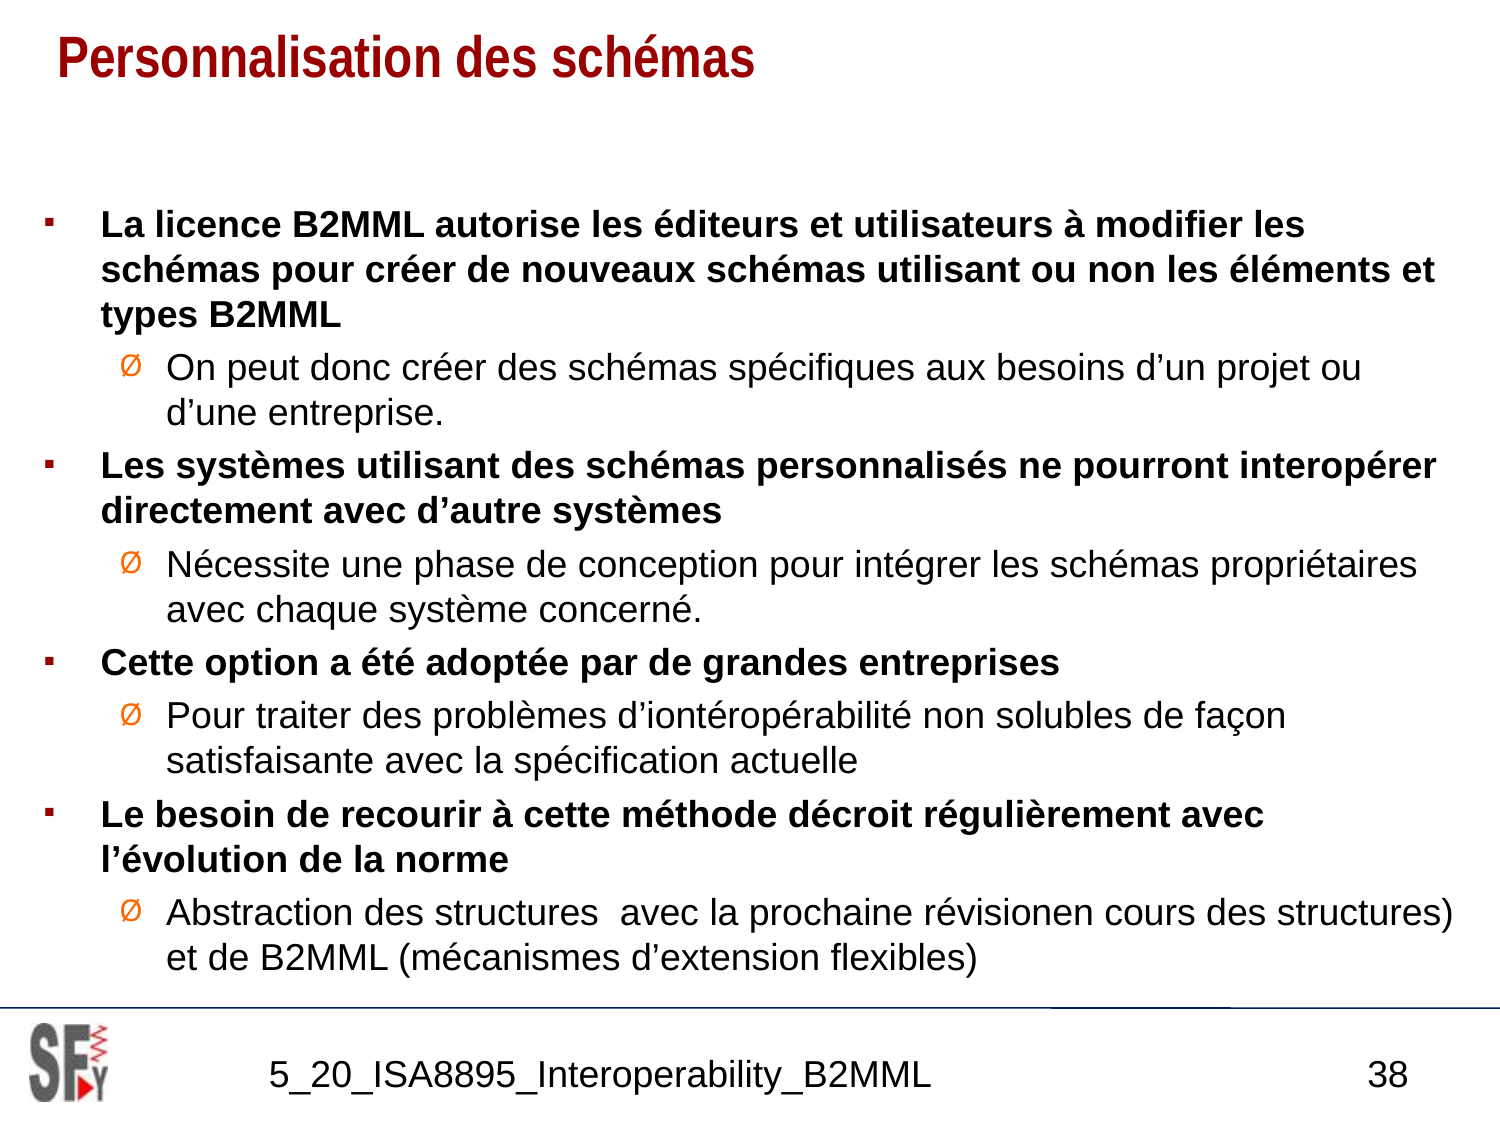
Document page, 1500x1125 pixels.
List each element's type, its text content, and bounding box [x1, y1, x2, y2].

title Personnalisation des schémas [29, 12, 1471, 138]
slide_number <numéro> [1352, 1034, 1490, 1103]
picture [29, 1023, 108, 1102]
footer 5_20_ISA8895_Interoperability_B2MML [253, 1034, 1336, 1103]
list La licence B2MML autorise les éditeurs et utilisateurs à modifier les schémas pour créer de nouveaux schémas utilisant ou non les éléments et types B2MML On peut donc créer des schémas spécifiques aux besoins d’un projet ou d’une entreprise. Les systèmes utilisant des schémas personnalisés ne pourront interopérer directement avec d’autre systèmes Nécessite une phase de conception pour intégrer les schémas propriétaires avec chaque système concerné. Cette option a été adoptée par de grandes entreprises Pour traiter des problèmes d’iontéropérabilité non solubles de façon satisfaisante avec la spécification actuelle Le besoin de recourir à cette méthode décroit régulièrement avec l’évolution de la norme Abstraction des structures avec la prochaine révisionen cours des structures) et de B2MML (mécanismes d’extension flexibles) [29, 184, 1471, 988]
